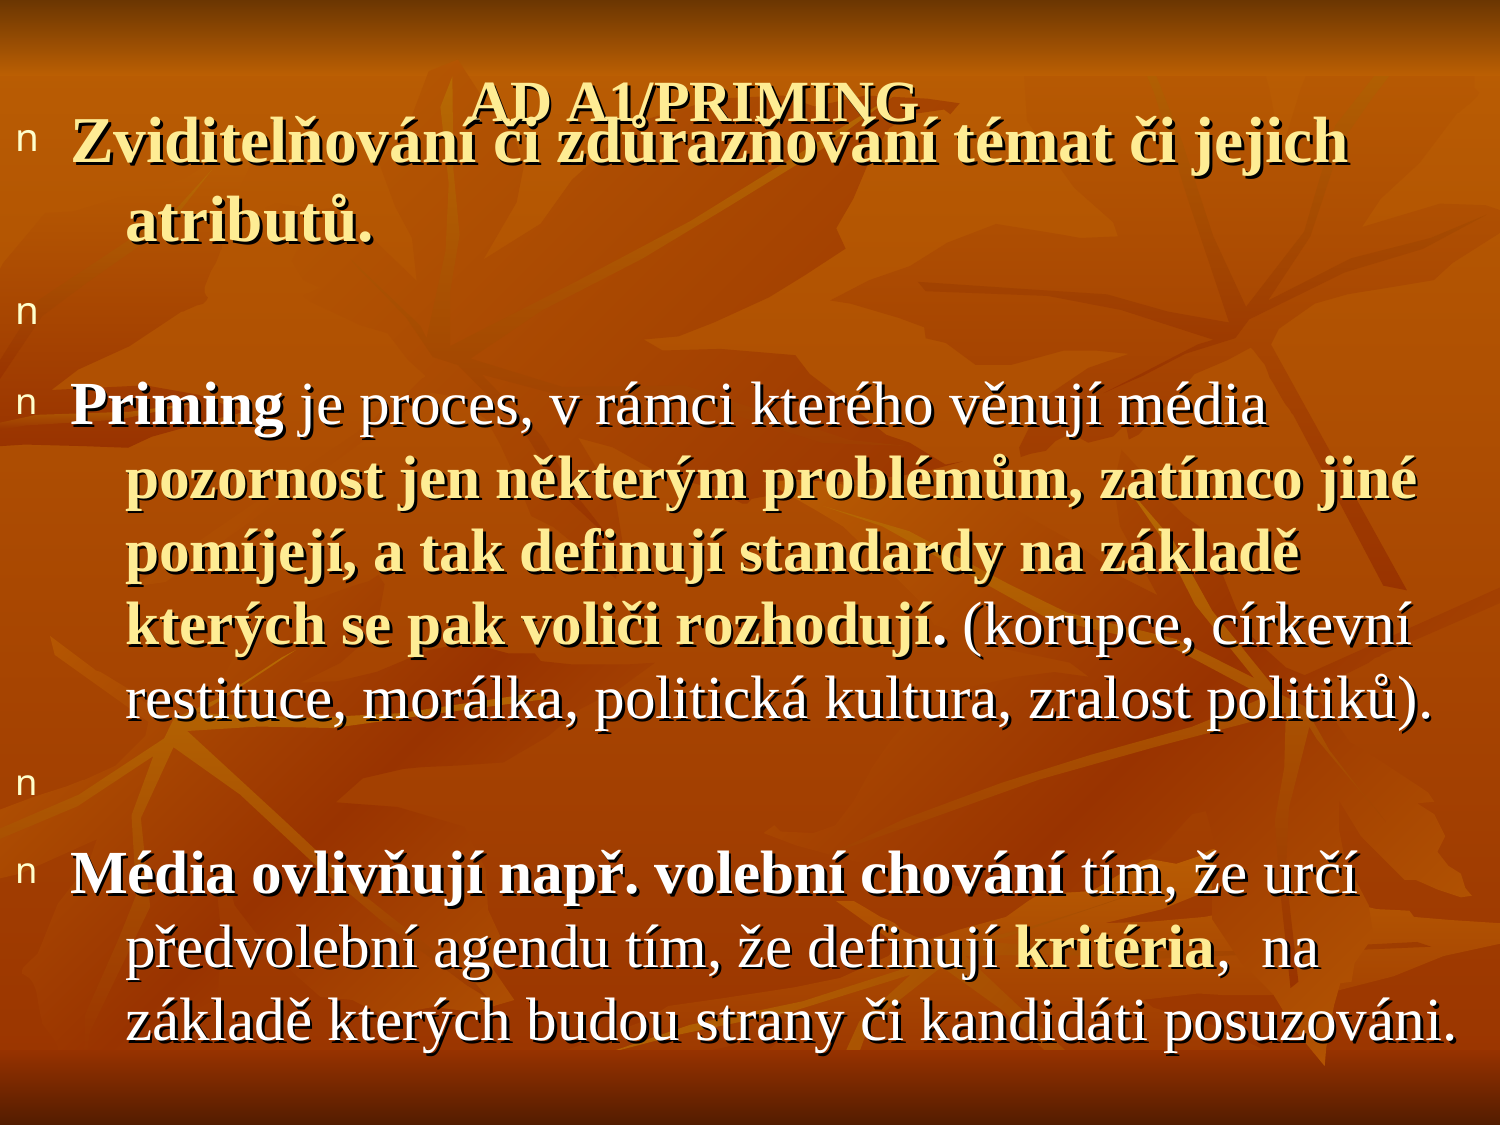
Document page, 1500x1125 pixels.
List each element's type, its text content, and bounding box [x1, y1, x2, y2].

list Zviditelňování či zdůrazňování témat či jejich atributů. Priming je proces, v rámci kterého věnují média pozornost jen některým problémům, zatímco jiné pomíjejí, a tak definují standardy na základě kterých se pak voliči rozhodují. (korupce, církevní restituce, morálka, politická kultura, zralost politiků). Média ovlivňují např. volební chování tím, že určí předvolební agendu tím, že definují kritéria, na základě kterých budou strany či kandidáti posuzováni. [0, 90, 1500, 1125]
title AD A1/PRIMING [29, 31, 1380, 90]
